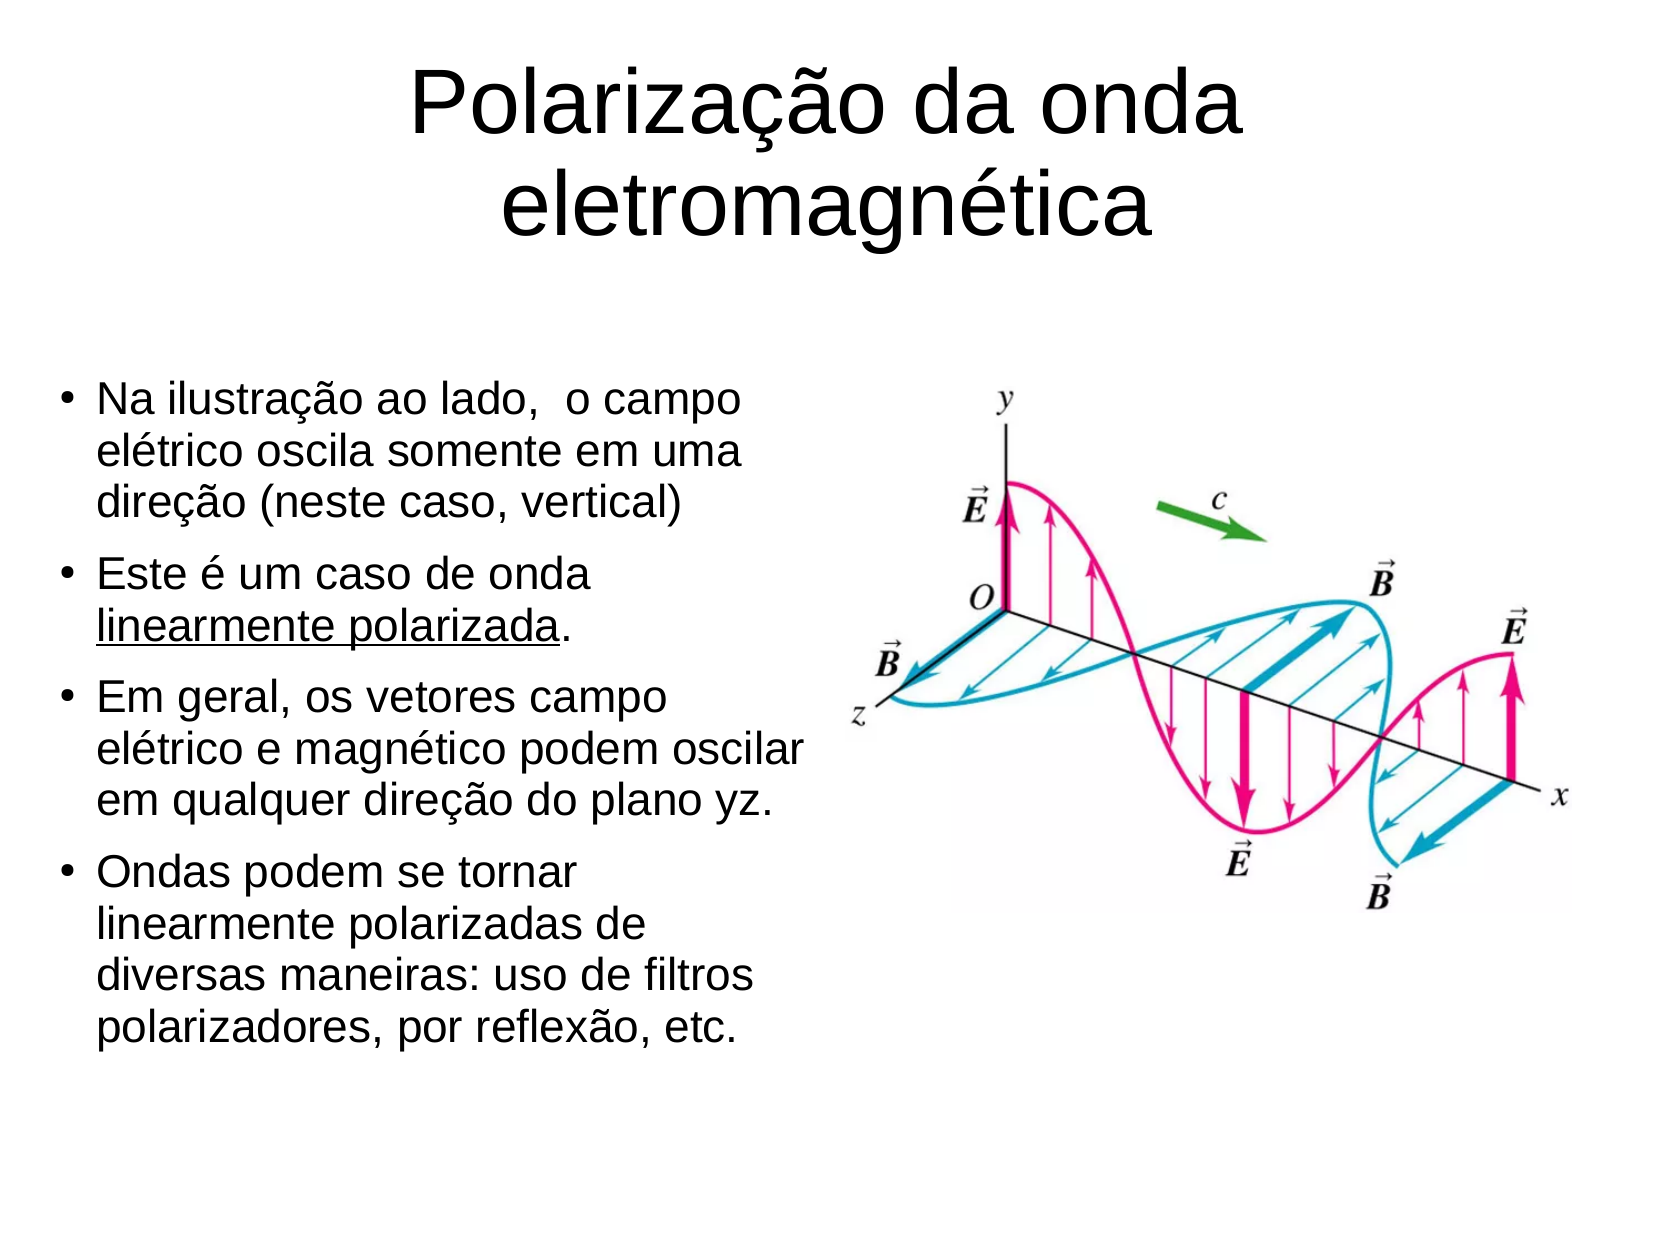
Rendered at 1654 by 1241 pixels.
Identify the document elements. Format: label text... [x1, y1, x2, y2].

list Na ilustração ao lado, o campo elétrico oscila somente em uma direção (neste caso, vertical) Este é um caso de onda linearmente polarizada. Em geral, os vetores campo elétrico e magnético podem oscilar em qualquer direção do plano yz. Ondas podem se tornar linearmente polarizadas de diversas maneiras: uso de filtros polarizadores, por reflexão, etc. [47, 372, 809, 1093]
title Polarização da onda eletromagnética [82, 49, 1571, 257]
picture [845, 386, 1572, 913]
